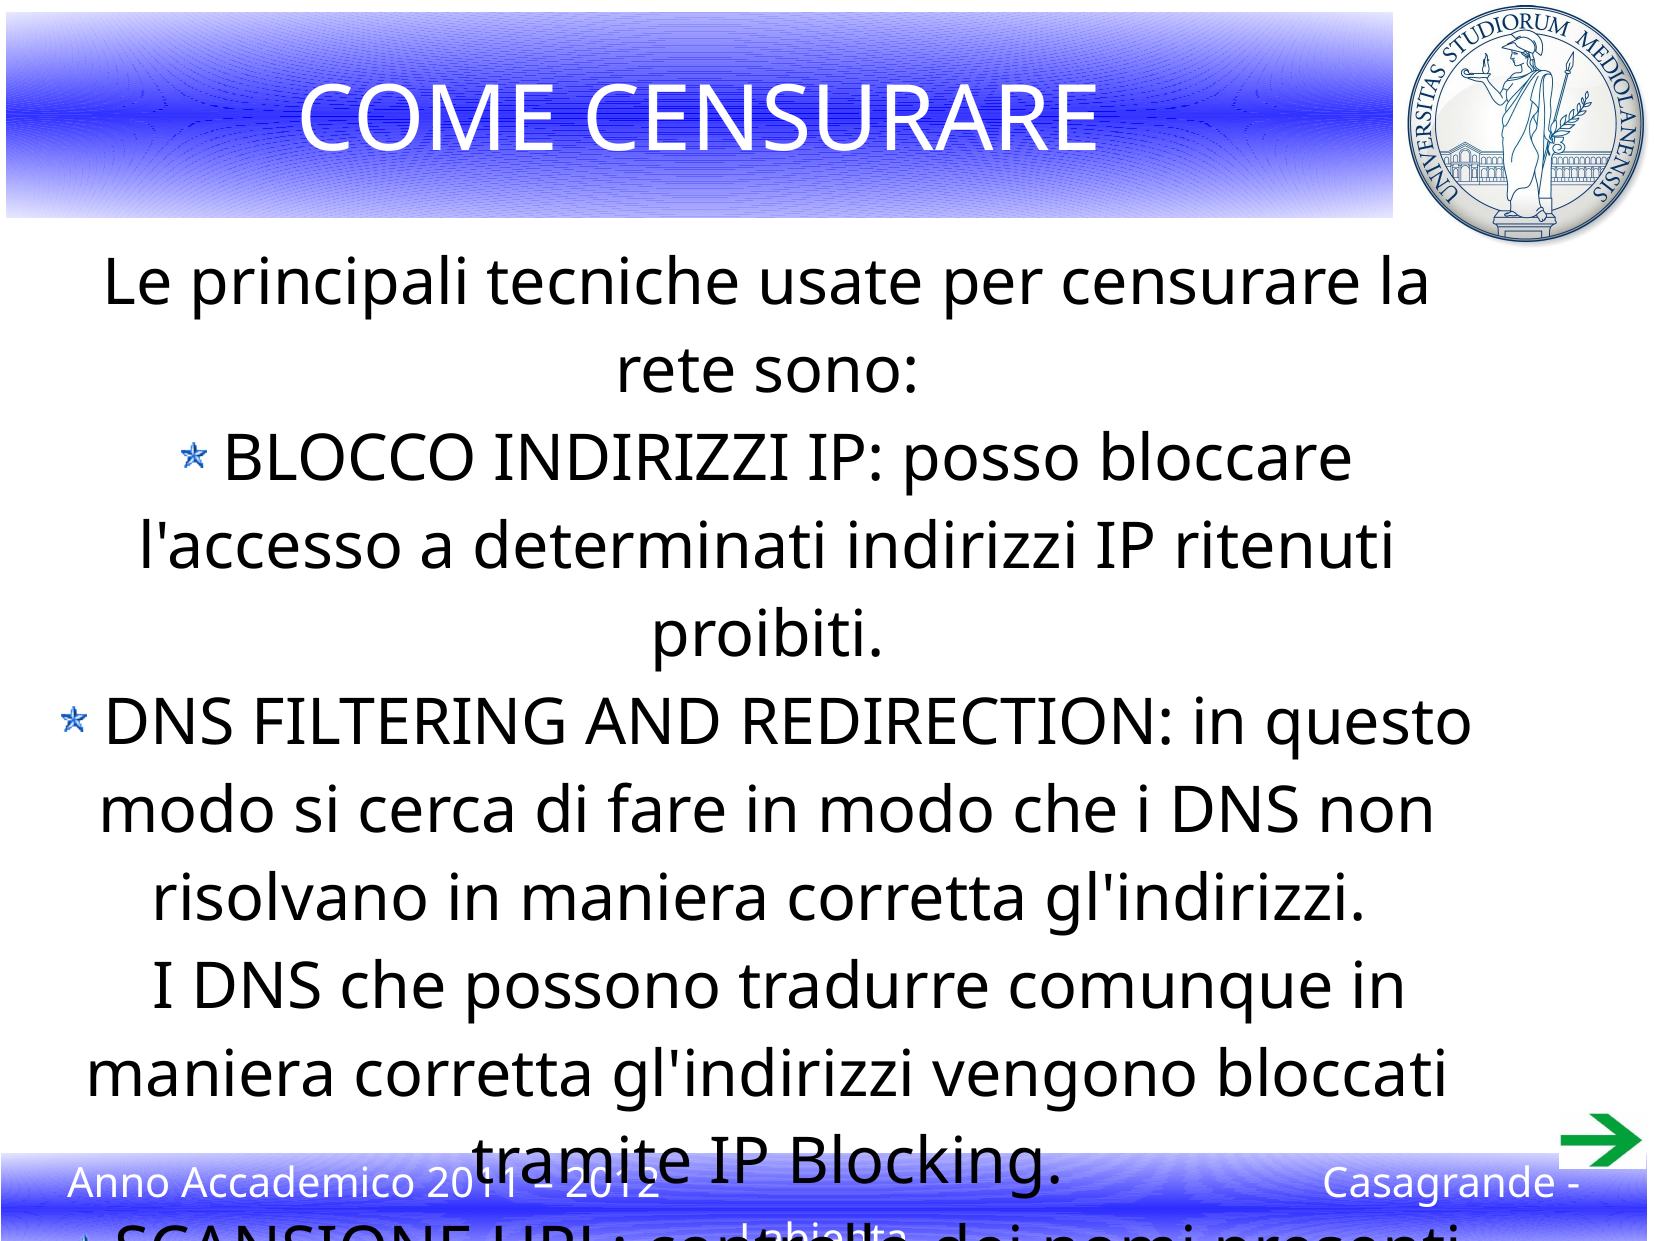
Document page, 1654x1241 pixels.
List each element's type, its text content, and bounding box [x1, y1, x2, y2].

text_box Le principali tecniche usate per censurare la rete sono: BLOCCO INDIRIZZI IP: posso bloccare l'accesso a determinati indirizzi IP ritenuti proibiti. DNS FILTERING AND REDIRECTION: in questo modo si cerca di fare in modo che i DNS non risolvano in maniera corretta gl'indirizzi. I DNS che possono tradurre comunque in maniera corretta gl'indirizzi vengono bloccati tramite IP Blocking. SCANSIONE URL: controllo dei nomi presenti all'interno degl'indirizzi di URL. BLOCCO CONNESSIONE TCP: viene chiusa la connessione TCP in presenza di un numero di parole non permesse. Se una precedente connessione TCP viene bloccata, per un periodo di tempo non è possibile connettere le due unità. [29, 227, 1506, 1199]
picture [72, 1234, 98, 1241]
picture [1559, 1110, 1646, 1170]
title Anno Accademico 2011 – 2012 Casagrande - Labienta [0, 1185, 1648, 1233]
picture [1405, 5, 1651, 250]
title COME CENSURARE [5, 11, 1394, 219]
